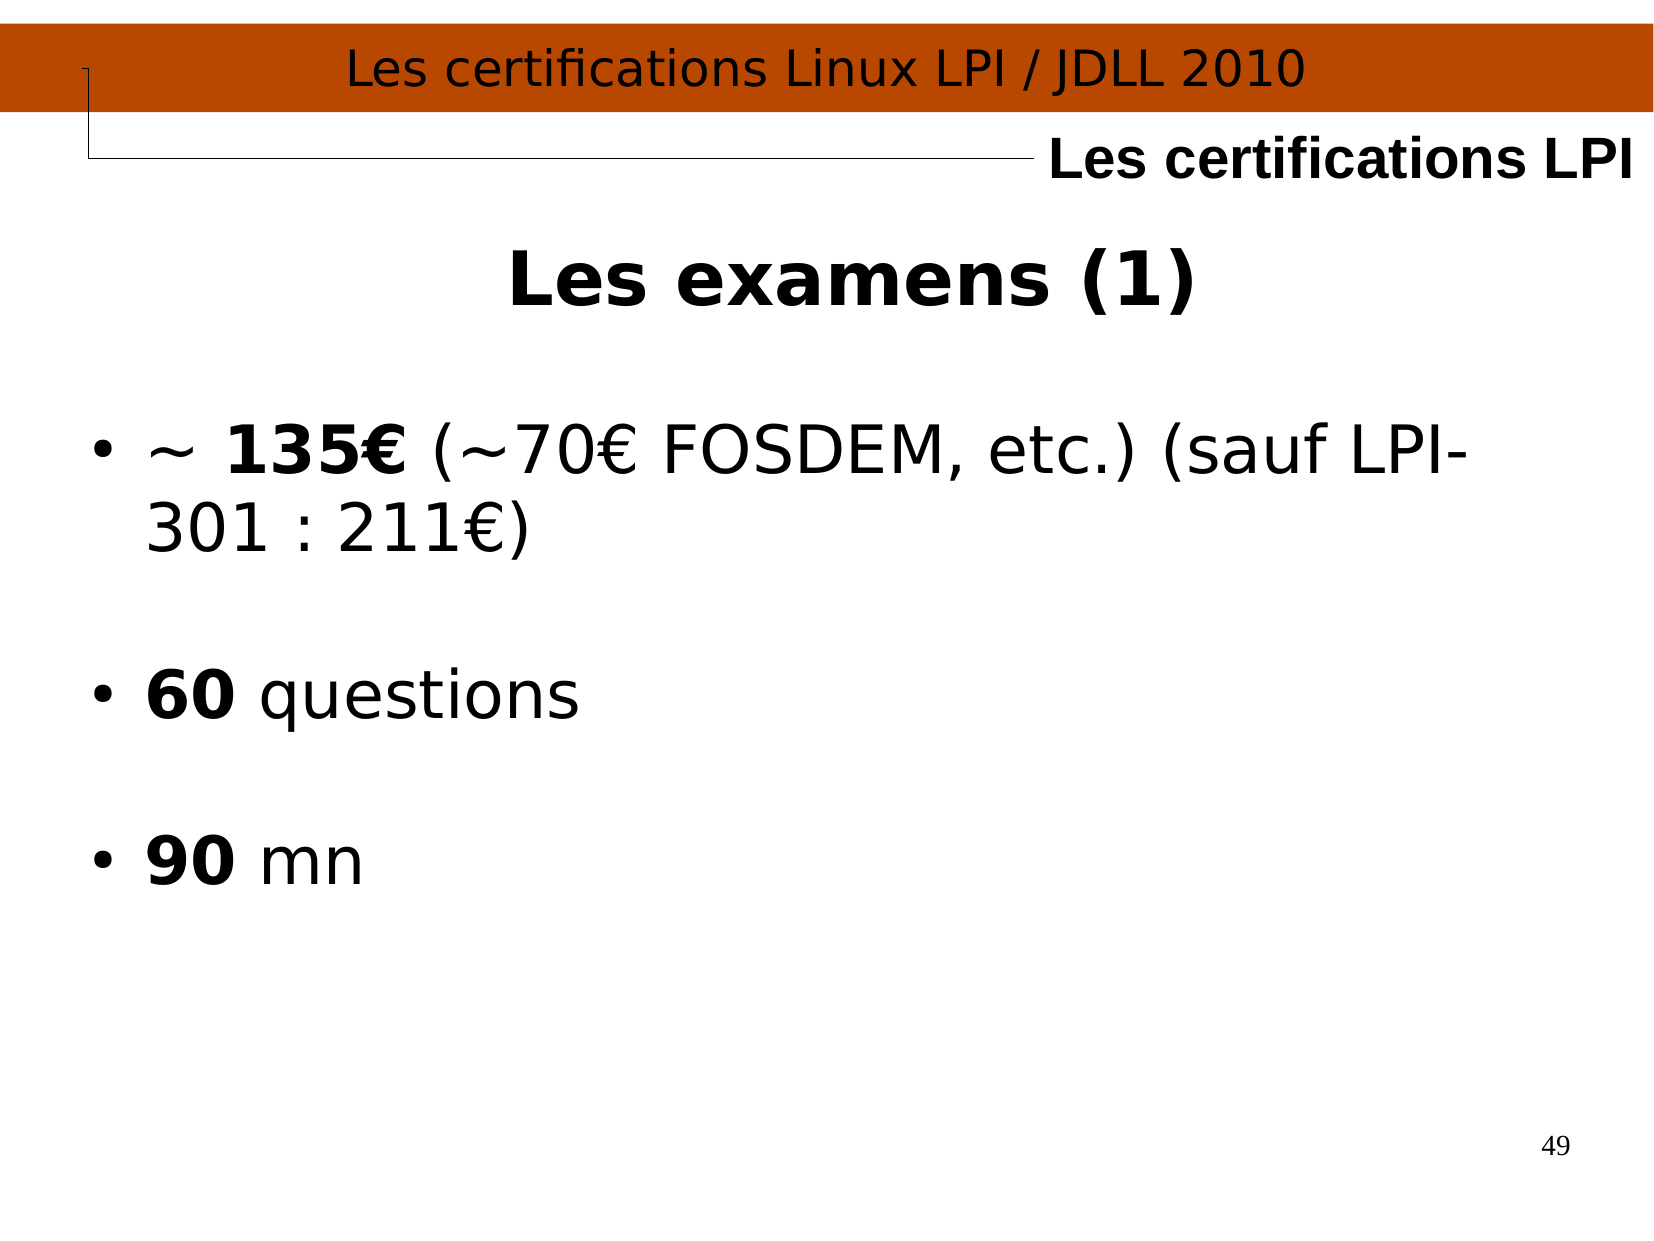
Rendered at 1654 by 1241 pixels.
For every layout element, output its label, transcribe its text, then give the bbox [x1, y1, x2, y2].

title Les certifications Linux LPI / JDLL 2010 [82, 39, 1571, 99]
list Les examens (1) ~ 135€ (~70€ FOSDEM, etc.) (sauf LPI-301 : 211€) 60 questions 90 mn [73, 236, 1562, 1047]
text_box Les certifications LPI [1033, 118, 1654, 198]
text_box [0, 23, 1654, 113]
